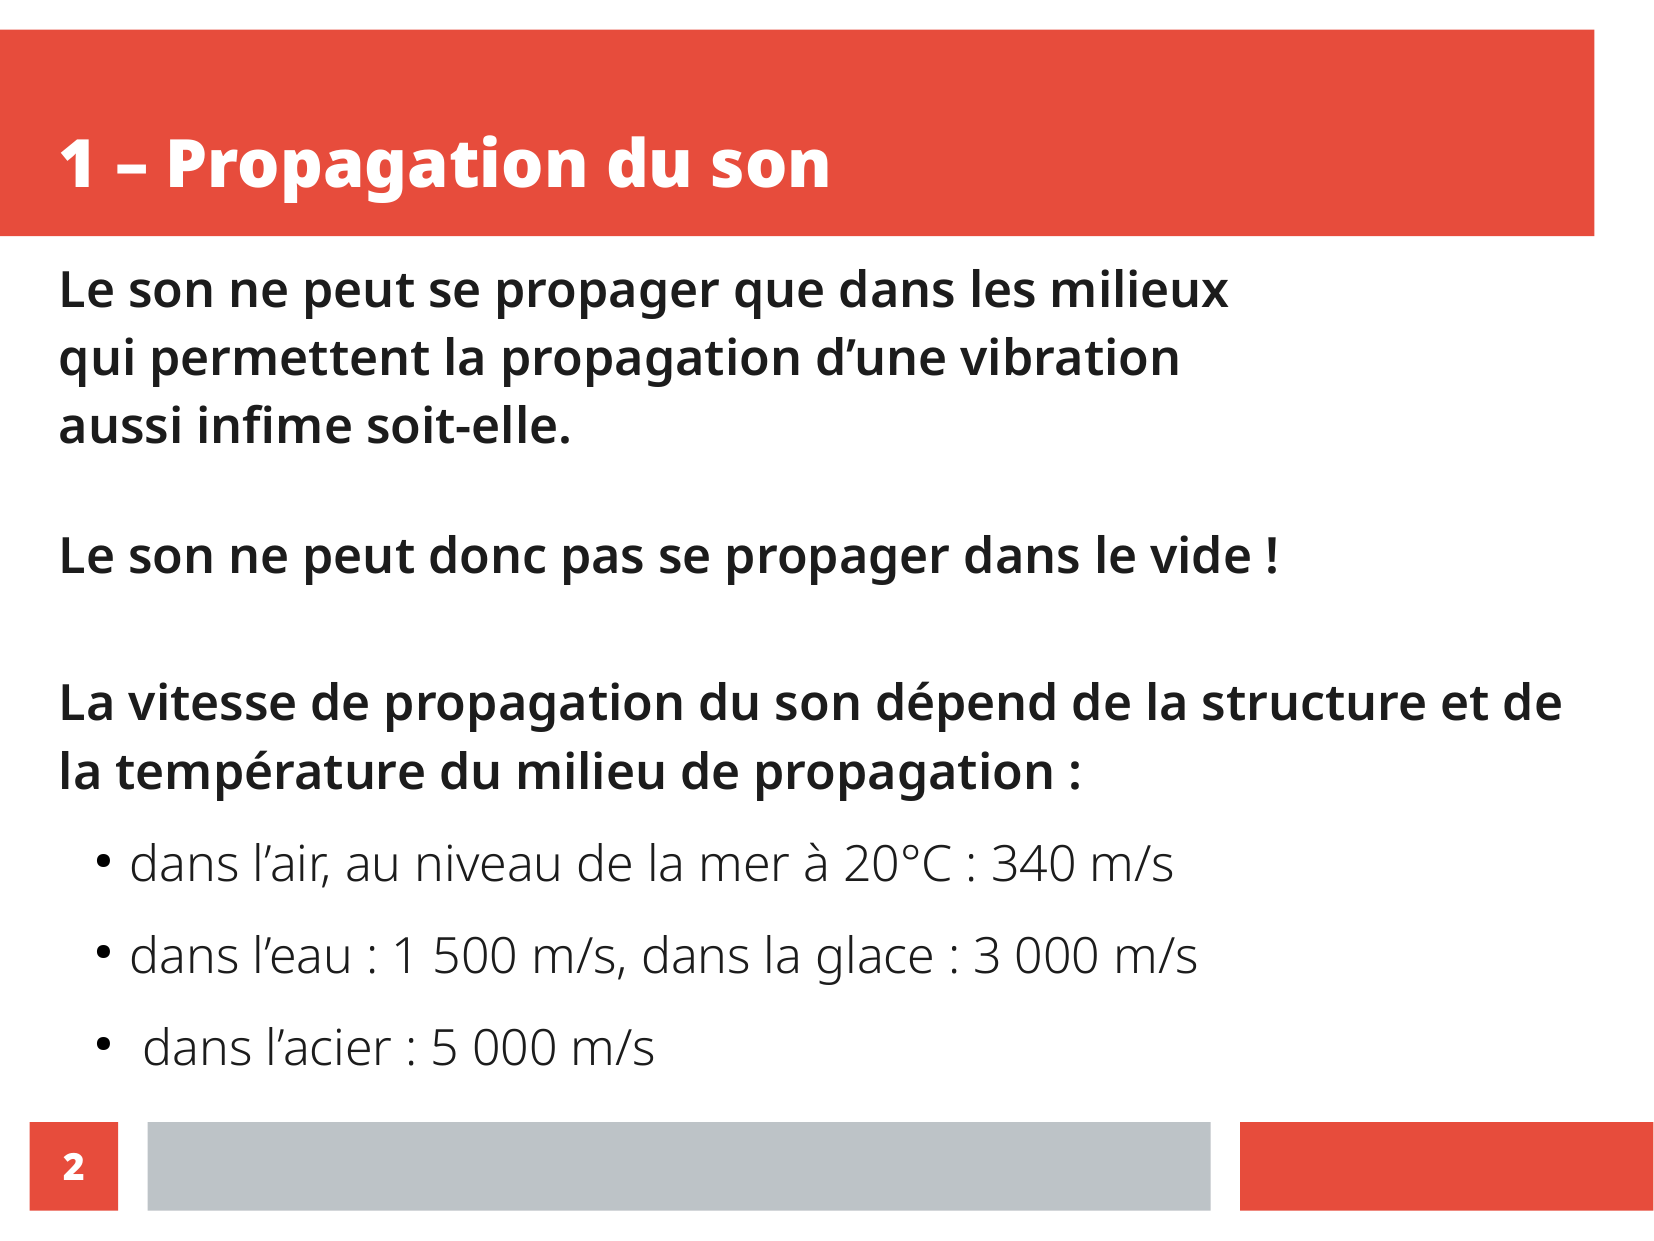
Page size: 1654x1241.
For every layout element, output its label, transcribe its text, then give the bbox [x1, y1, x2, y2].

list Le son ne peut se propager que dans les milieux qui permettent la propagation d’une vibration aussi infime soit-elle. [59, 253, 1565, 508]
list La vitesse de propagation du son dépend de la structure et de la température du milieu de propagation : dans l’air, au niveau de la mer à 20°C : 340 m/s dans l’eau : 1 500 m/s, dans la glace : 3 000 m/s dans l’acier : 5 000 m/s [59, 667, 1565, 1111]
list Le son ne peut donc pas se propager dans le vide ! [59, 519, 1565, 597]
title 1 – Propagation du son [59, 59, 1595, 207]
